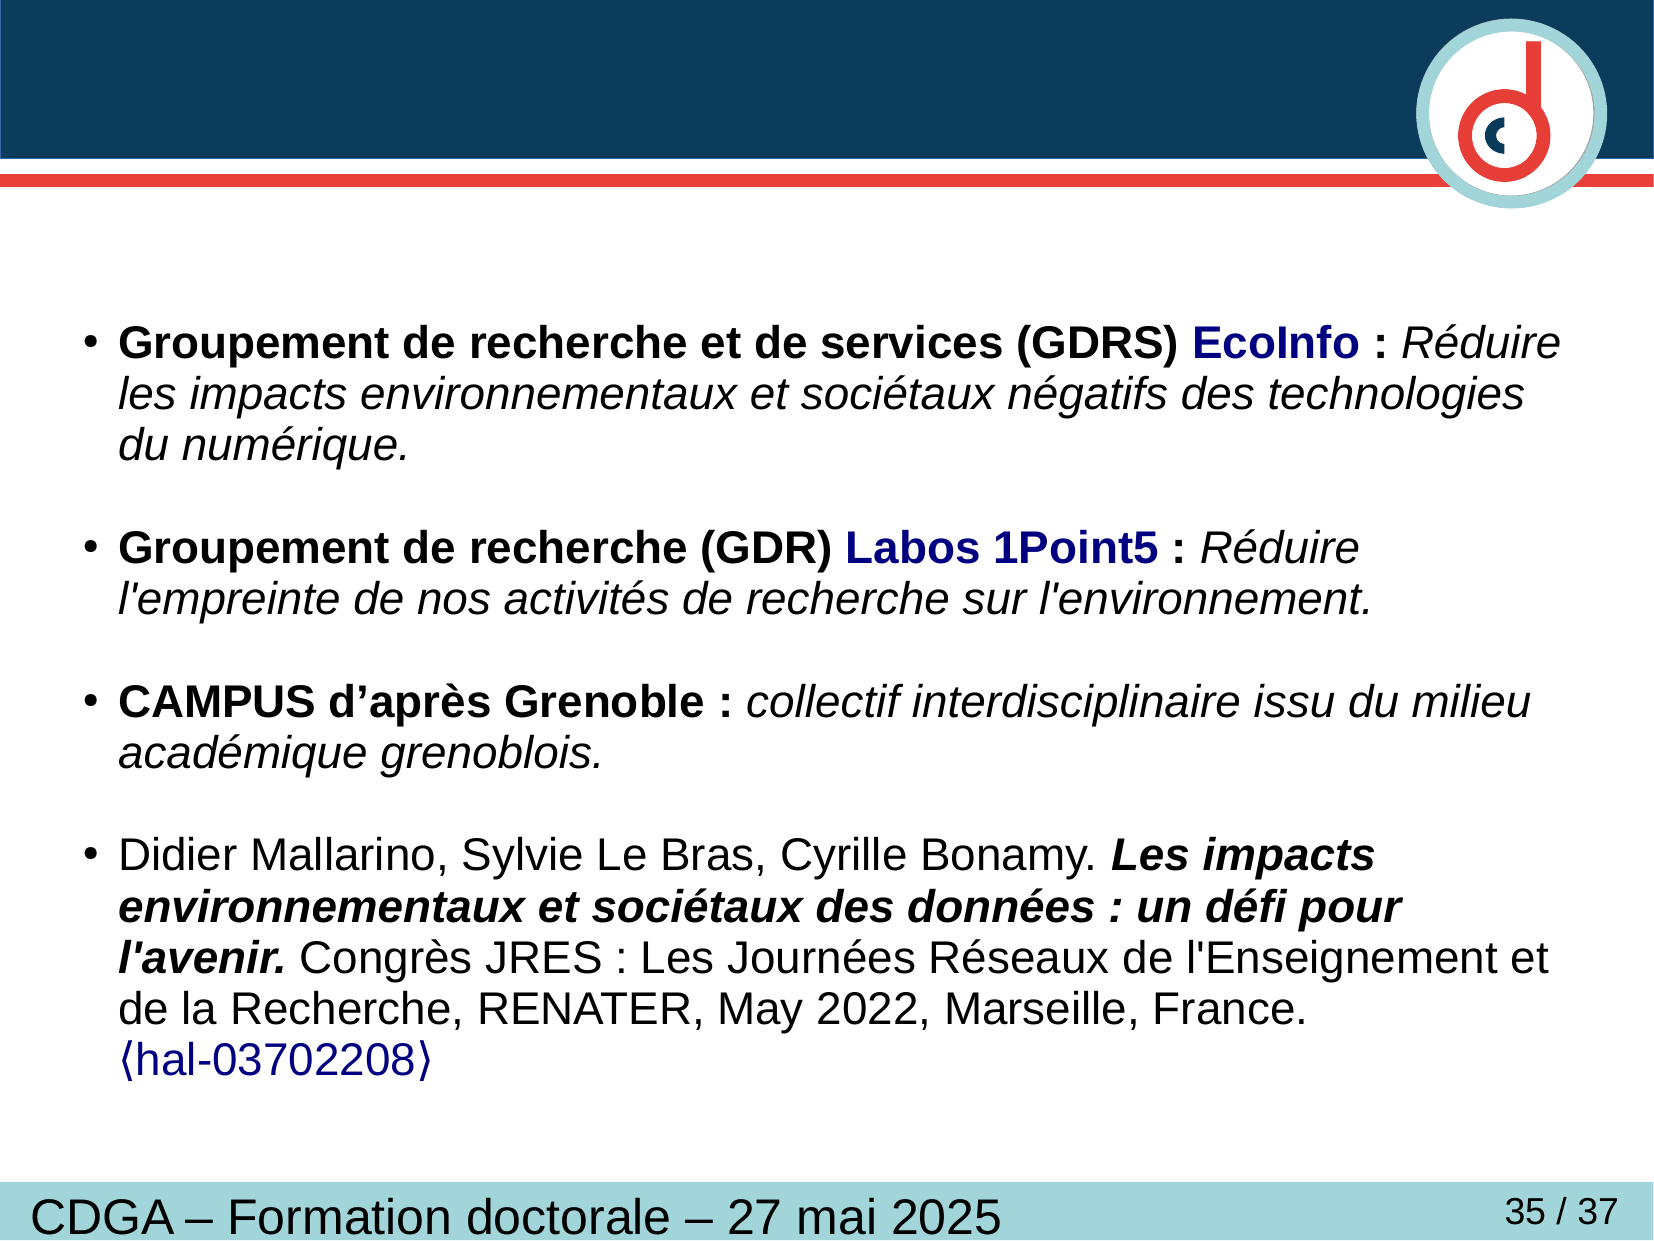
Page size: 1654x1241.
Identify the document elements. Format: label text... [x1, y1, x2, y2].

subtitle Groupement de recherche et de services (GDRS) EcoInfo : Réduire les impacts environnementaux et sociétaux négatifs des technologies du numérique. Groupement de recherche (GDR) Labos 1Point5 : Réduire l'empreinte de nos activités de recherche sur l'environnement. CAMPUS d’après Grenoble : collectif interdisciplinaire issu du milieu académique grenoblois. Didier Mallarino, Sylvie Le Bras, Cyrille Bonamy. Les impacts environnementaux et sociétaux des données : un défi pour l'avenir. Congrès JRES : Les Journées Réseaux de l'Enseignement et de la Recherche, RENATER, May 2022, Marseille, France. ⟨hal-03702208⟩ [82, 265, 1571, 1138]
